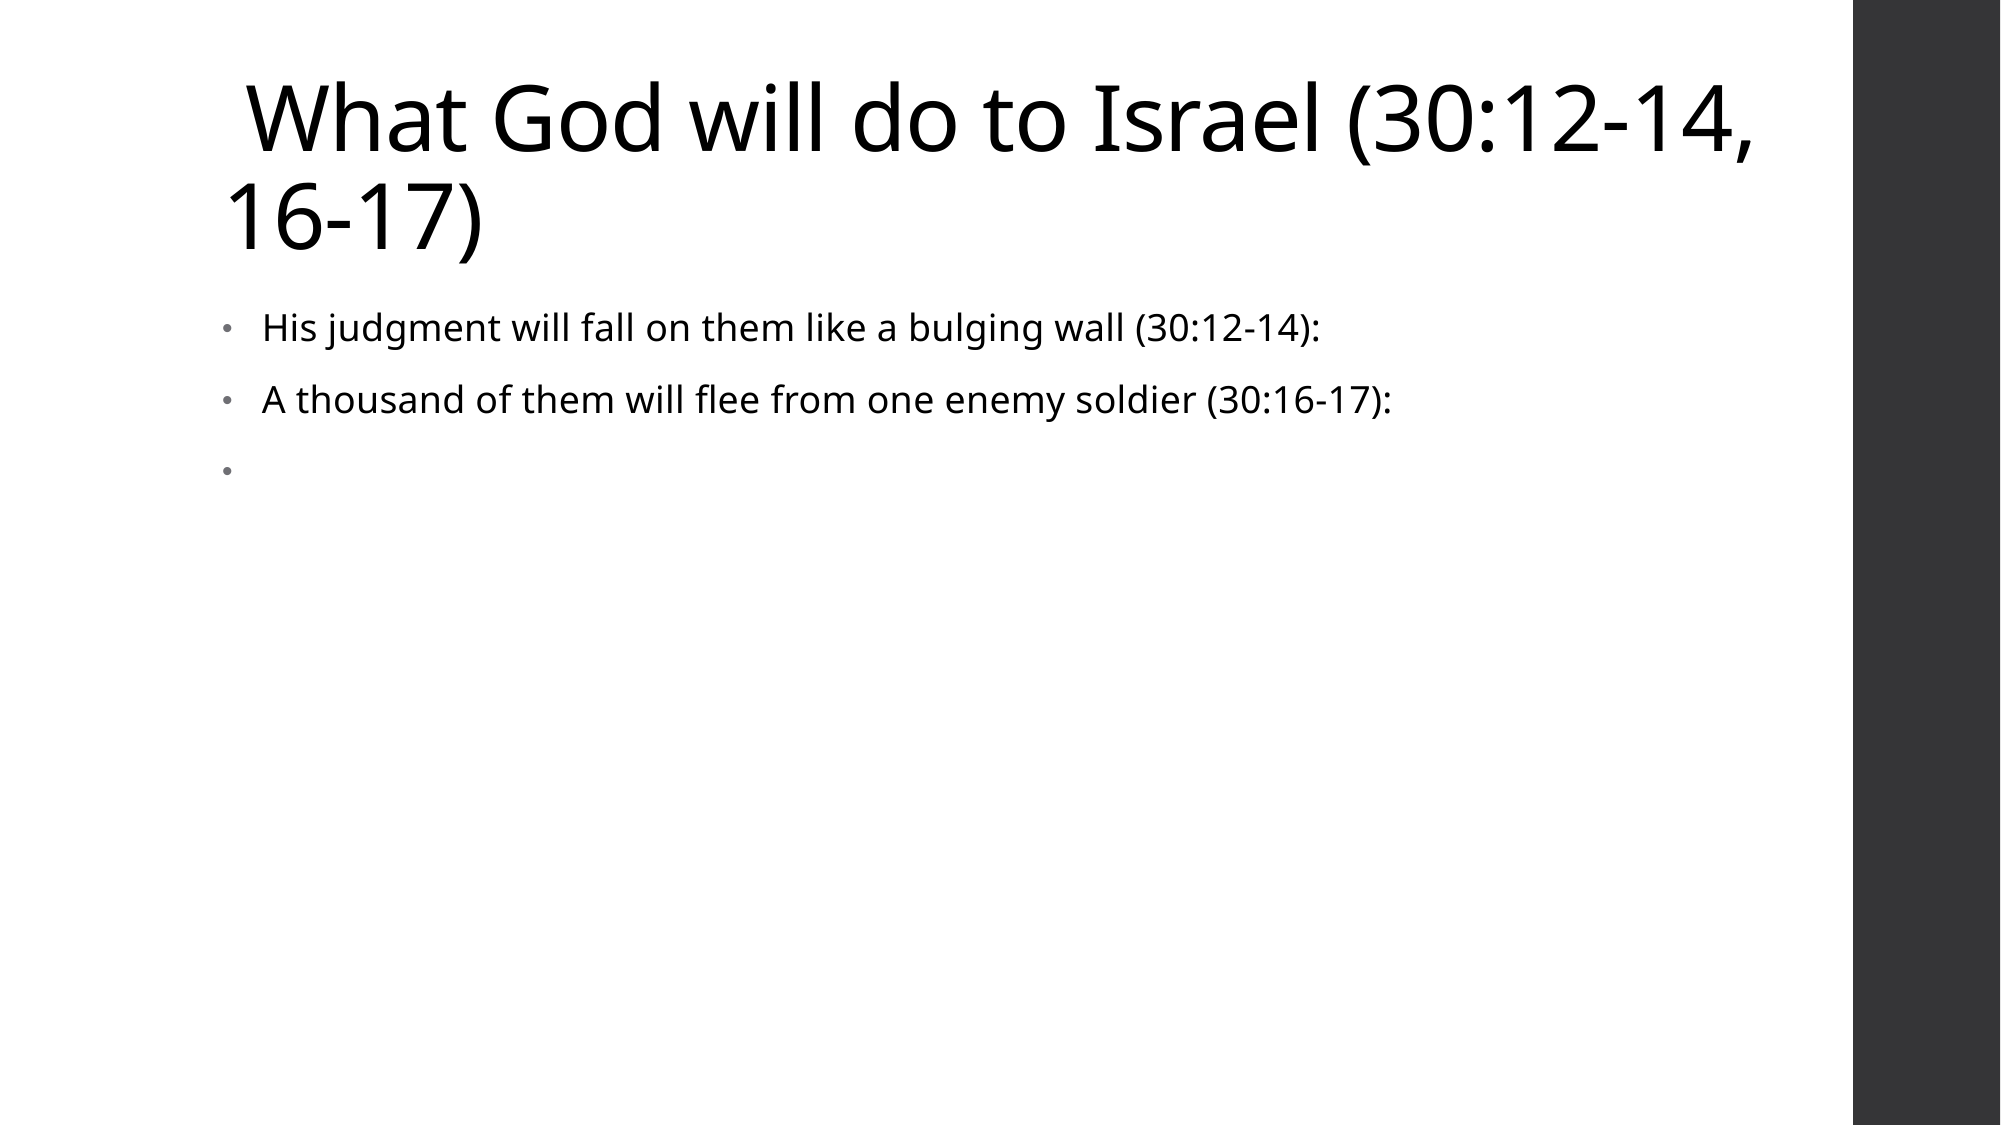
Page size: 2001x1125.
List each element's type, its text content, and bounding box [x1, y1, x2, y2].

list His judgment will fall on them like a bulging wall (30:12-14): A thousand of them will flee from one enemy soldier (30:16-17): [206, 299, 1617, 1014]
title What God will do to Israel (30:12-14, 16-17) [206, 60, 1797, 278]
